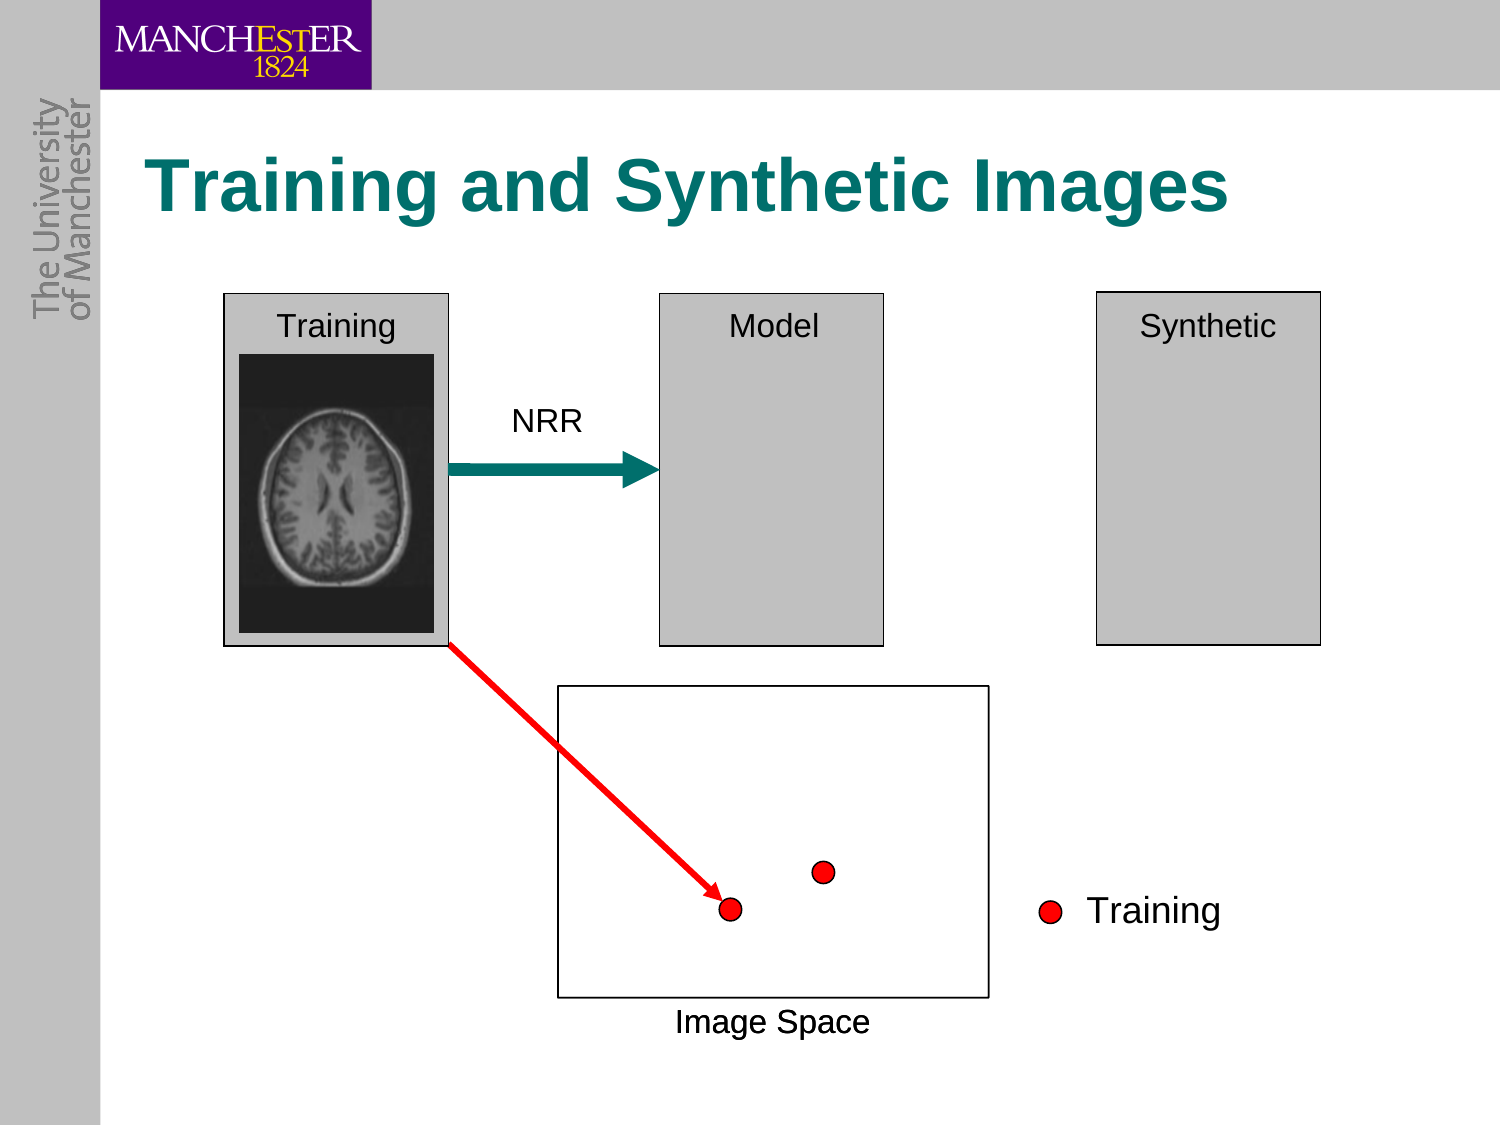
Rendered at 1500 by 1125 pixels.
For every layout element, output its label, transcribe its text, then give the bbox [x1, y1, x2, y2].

text_box [659, 293, 884, 647]
text_box [812, 861, 835, 884]
text_box Synthetic [1124, 299, 1292, 353]
text_box Model [714, 299, 835, 353]
text_box Training [1071, 884, 1238, 940]
text_box Training [261, 299, 412, 353]
text_box [1039, 901, 1062, 924]
title Training and Synthetic Images [129, 120, 1406, 251]
text_box Image Space [660, 995, 887, 1049]
text_box [1096, 291, 1321, 645]
picture [0, 0, 372, 320]
text_box NRR [496, 395, 599, 448]
picture [239, 354, 434, 633]
text_box [224, 293, 449, 647]
text_box [719, 898, 742, 921]
